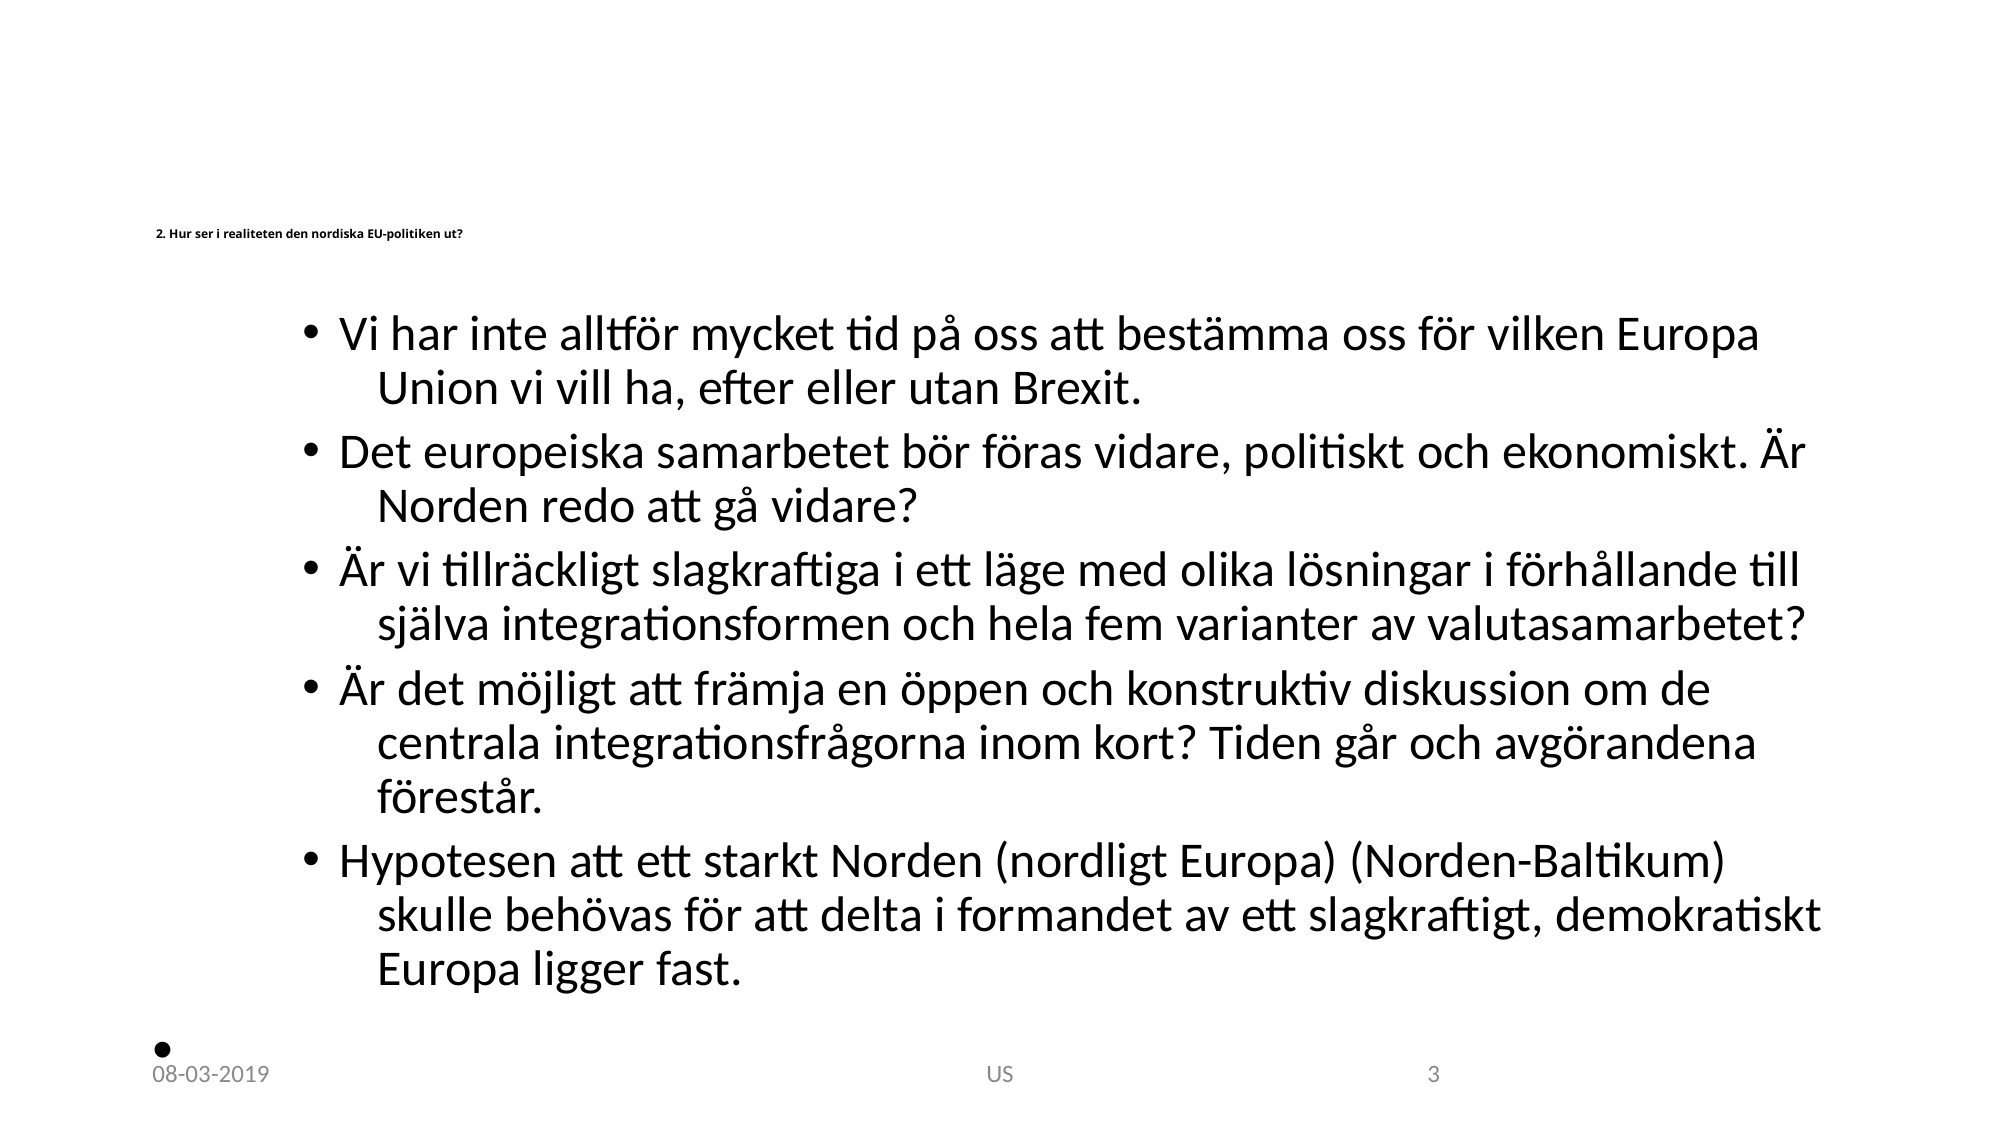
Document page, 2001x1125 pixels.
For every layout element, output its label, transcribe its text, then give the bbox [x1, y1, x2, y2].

title 2. Hur ser i realiteten den nordiska EU-politiken ut? [137, 218, 1863, 278]
text_box [1412, 1042, 1863, 1103]
text_box US [662, 1042, 1338, 1103]
text_box 08-03-2019 [137, 1042, 588, 1103]
list Vi har inte alltför mycket tid på oss att bestämma oss för vilken Europa Union vi vill ha, efter eller utan Brexit. Det europeiska samarbetet bör föras vidare, politiskt och ekonomiskt. Är Norden redo att gå vidare? Är vi tillräckligt slagkraftiga i ett läge med olika lösningar i förhållande till själva integrationsformen och hela fem varianter av valutasamarbetet? Är det möjligt att främja en öppen och konstruktiv diskussion om de centrala integrationsfrågorna inom kort? Tiden går och avgörandena förestår. Hypotesen att ett starkt Norden (nordligt Europa) (Norden-Baltikum) skulle behövas för att delta i formandet av ett slagkraftigt, demokratiskt Europa ligger fast. [137, 299, 1863, 1014]
